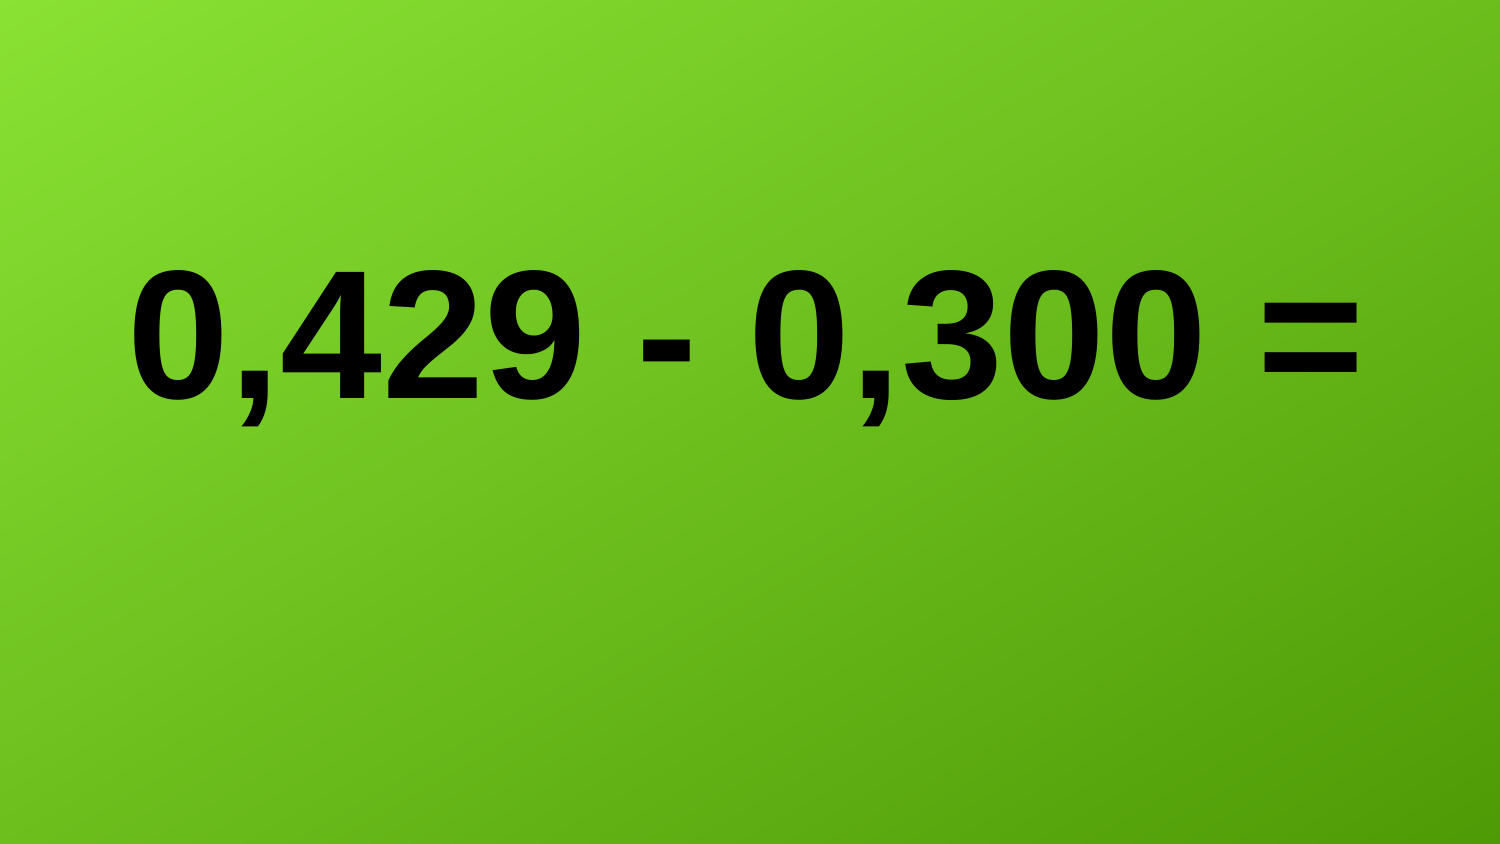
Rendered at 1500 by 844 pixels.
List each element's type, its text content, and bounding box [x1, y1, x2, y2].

title 0,429 - 0,300 = [112, 259, 1388, 451]
